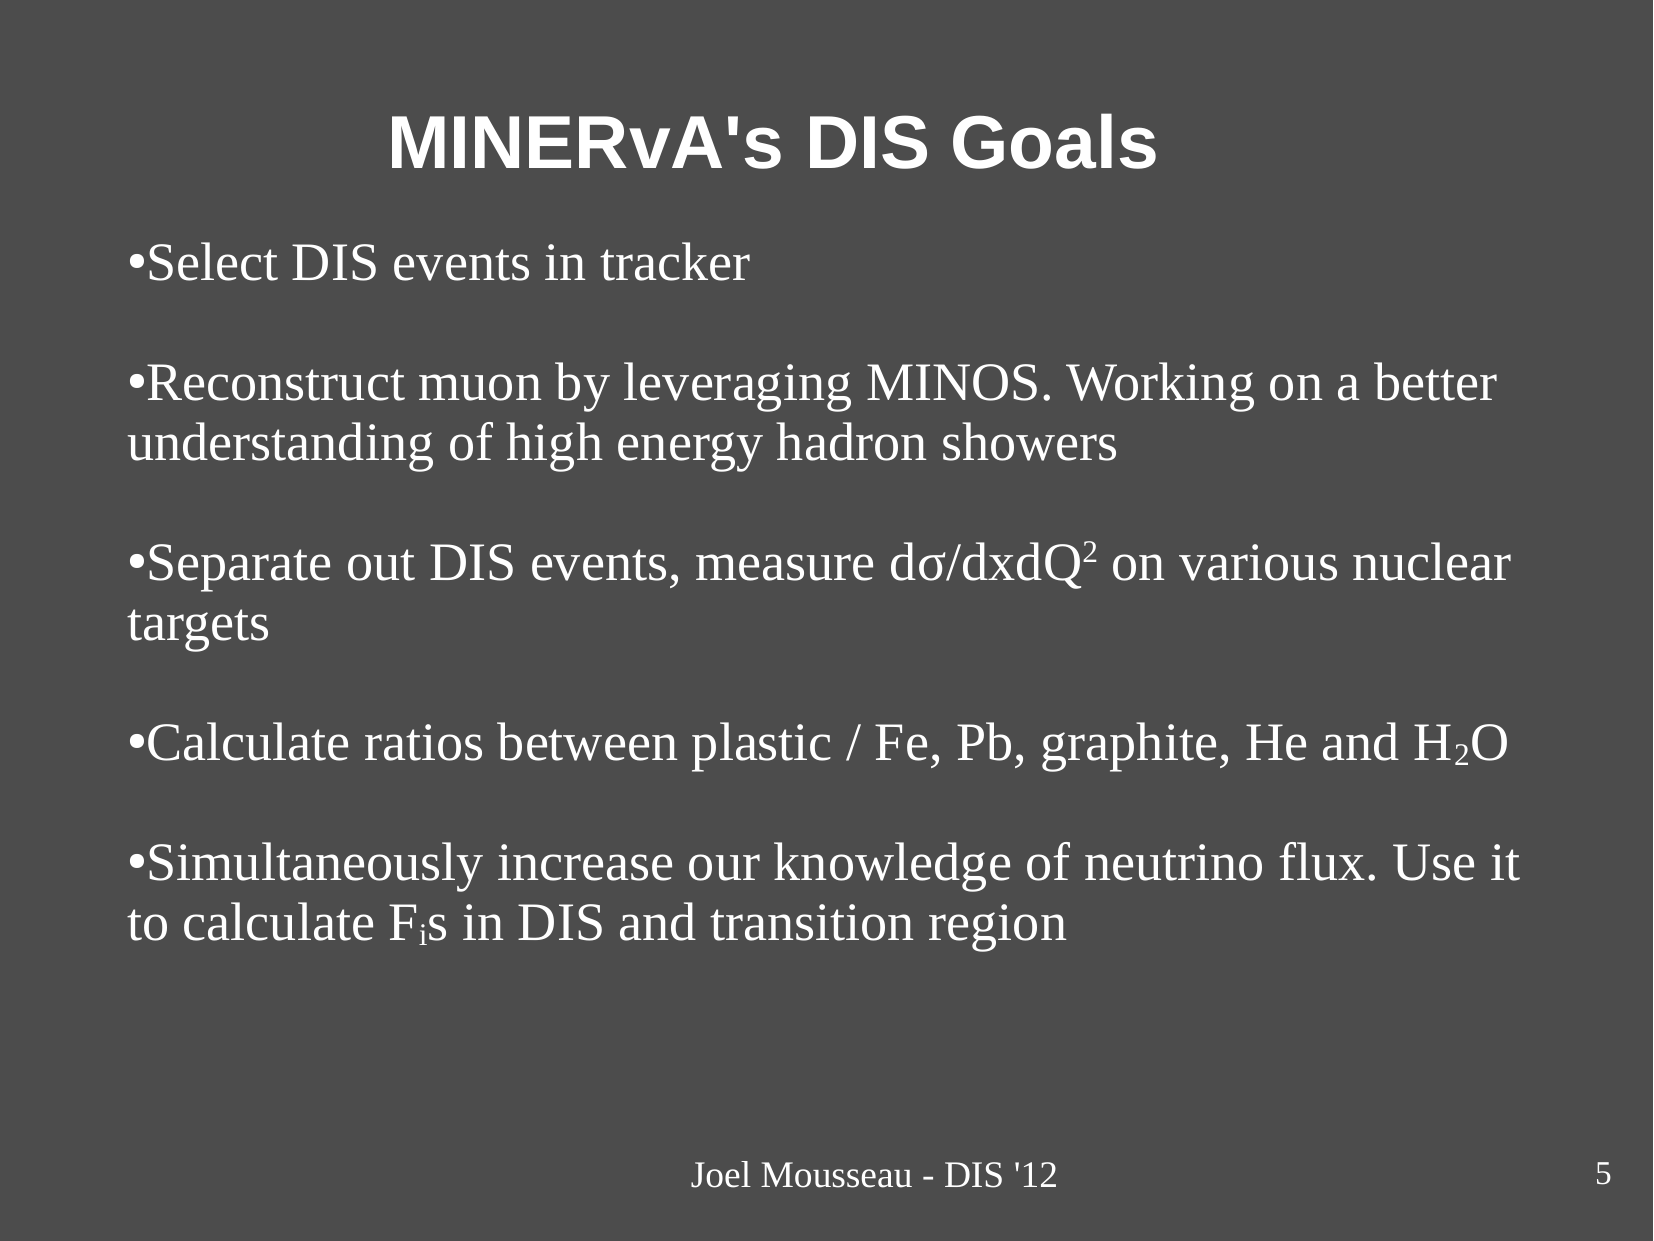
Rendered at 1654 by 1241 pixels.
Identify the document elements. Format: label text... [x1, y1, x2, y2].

text_box Select DIS events in tracker Reconstruct muon by leveraging MINOS. Working on a better understanding of high energy hadron showers Separate out DIS events, measure dσ/dxdQ2 on various nuclear targets Calculate ratios between plastic / Fe, Pb, graphite, He and H2O Simultaneously increase our knowledge of neutrino flux. Use it to calculate Fis in DIS and transition region [112, 225, 1576, 1049]
title MINERvA's DIS Goals [112, 37, 1435, 225]
